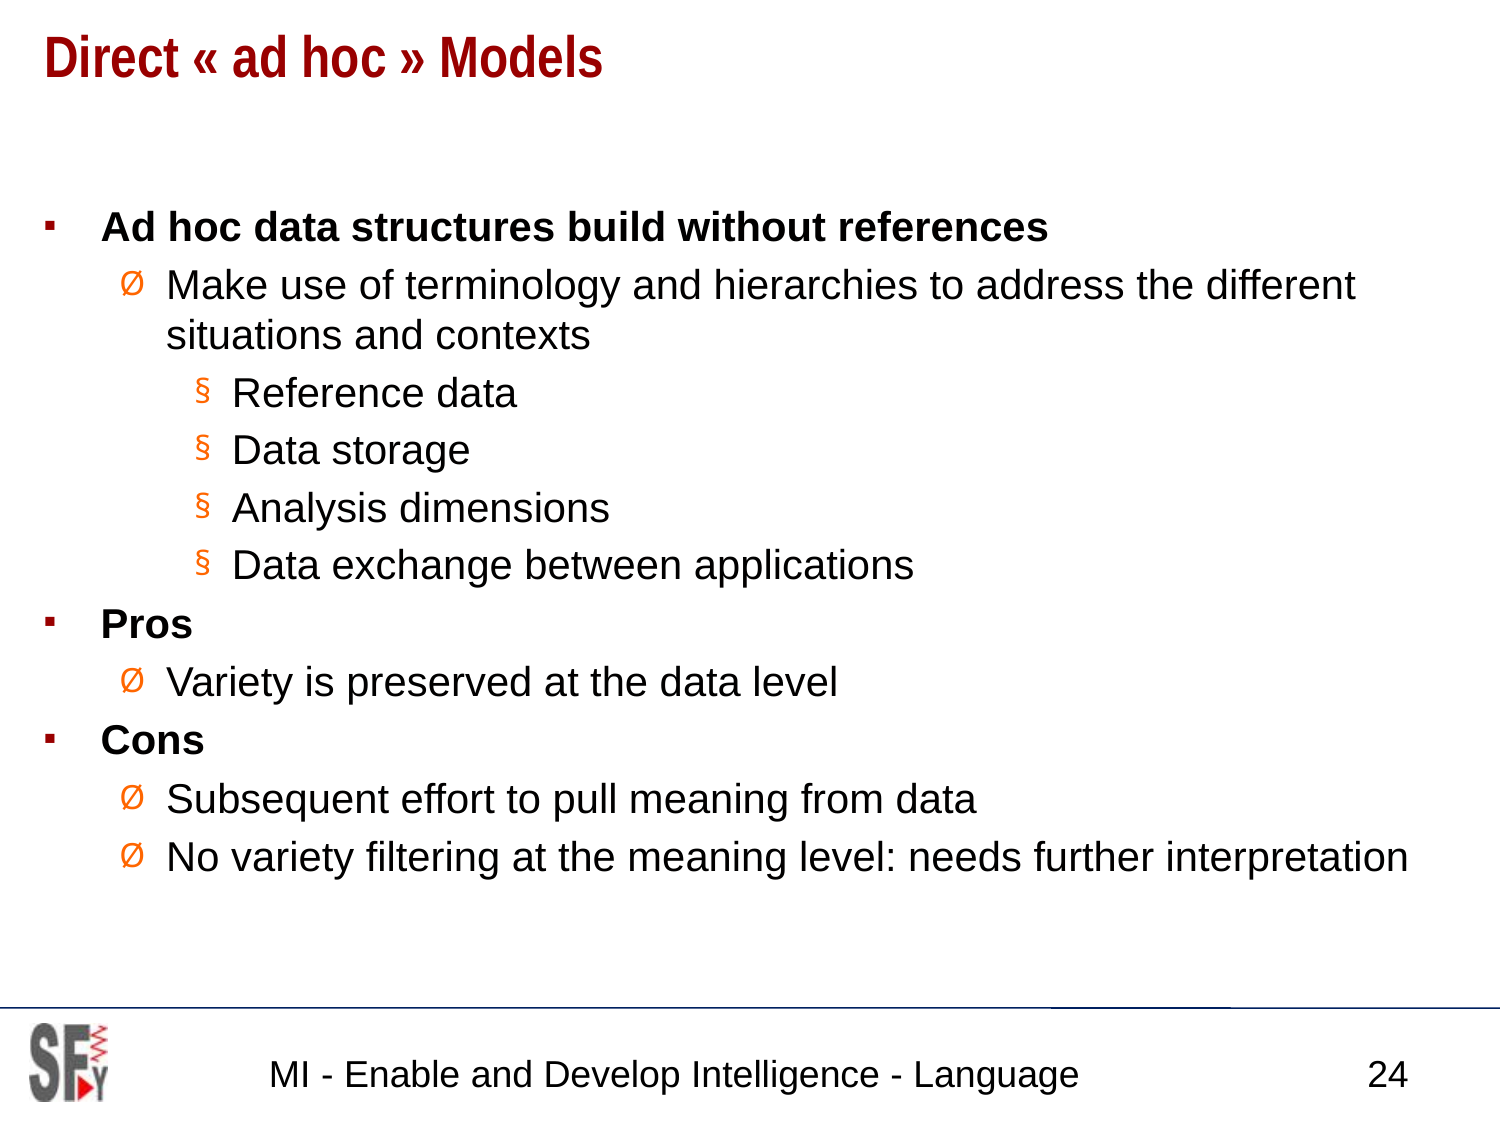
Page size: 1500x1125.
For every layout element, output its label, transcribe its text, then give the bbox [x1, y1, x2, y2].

picture [29, 1023, 108, 1102]
footer MI - Enable and Develop Intelligence - Language [253, 1034, 1336, 1103]
title Direct « ad hoc » Models [29, 12, 1471, 138]
list Ad hoc data structures build without references Make use of terminology and hierarchies to address the different situations and contexts Reference data Data storage Analysis dimensions Data exchange between applications Pros Variety is preserved at the data level Cons Subsequent effort to pull meaning from data No variety filtering at the meaning level: needs further interpretation [29, 184, 1471, 988]
slide_number <numéro> [1352, 1034, 1490, 1103]
